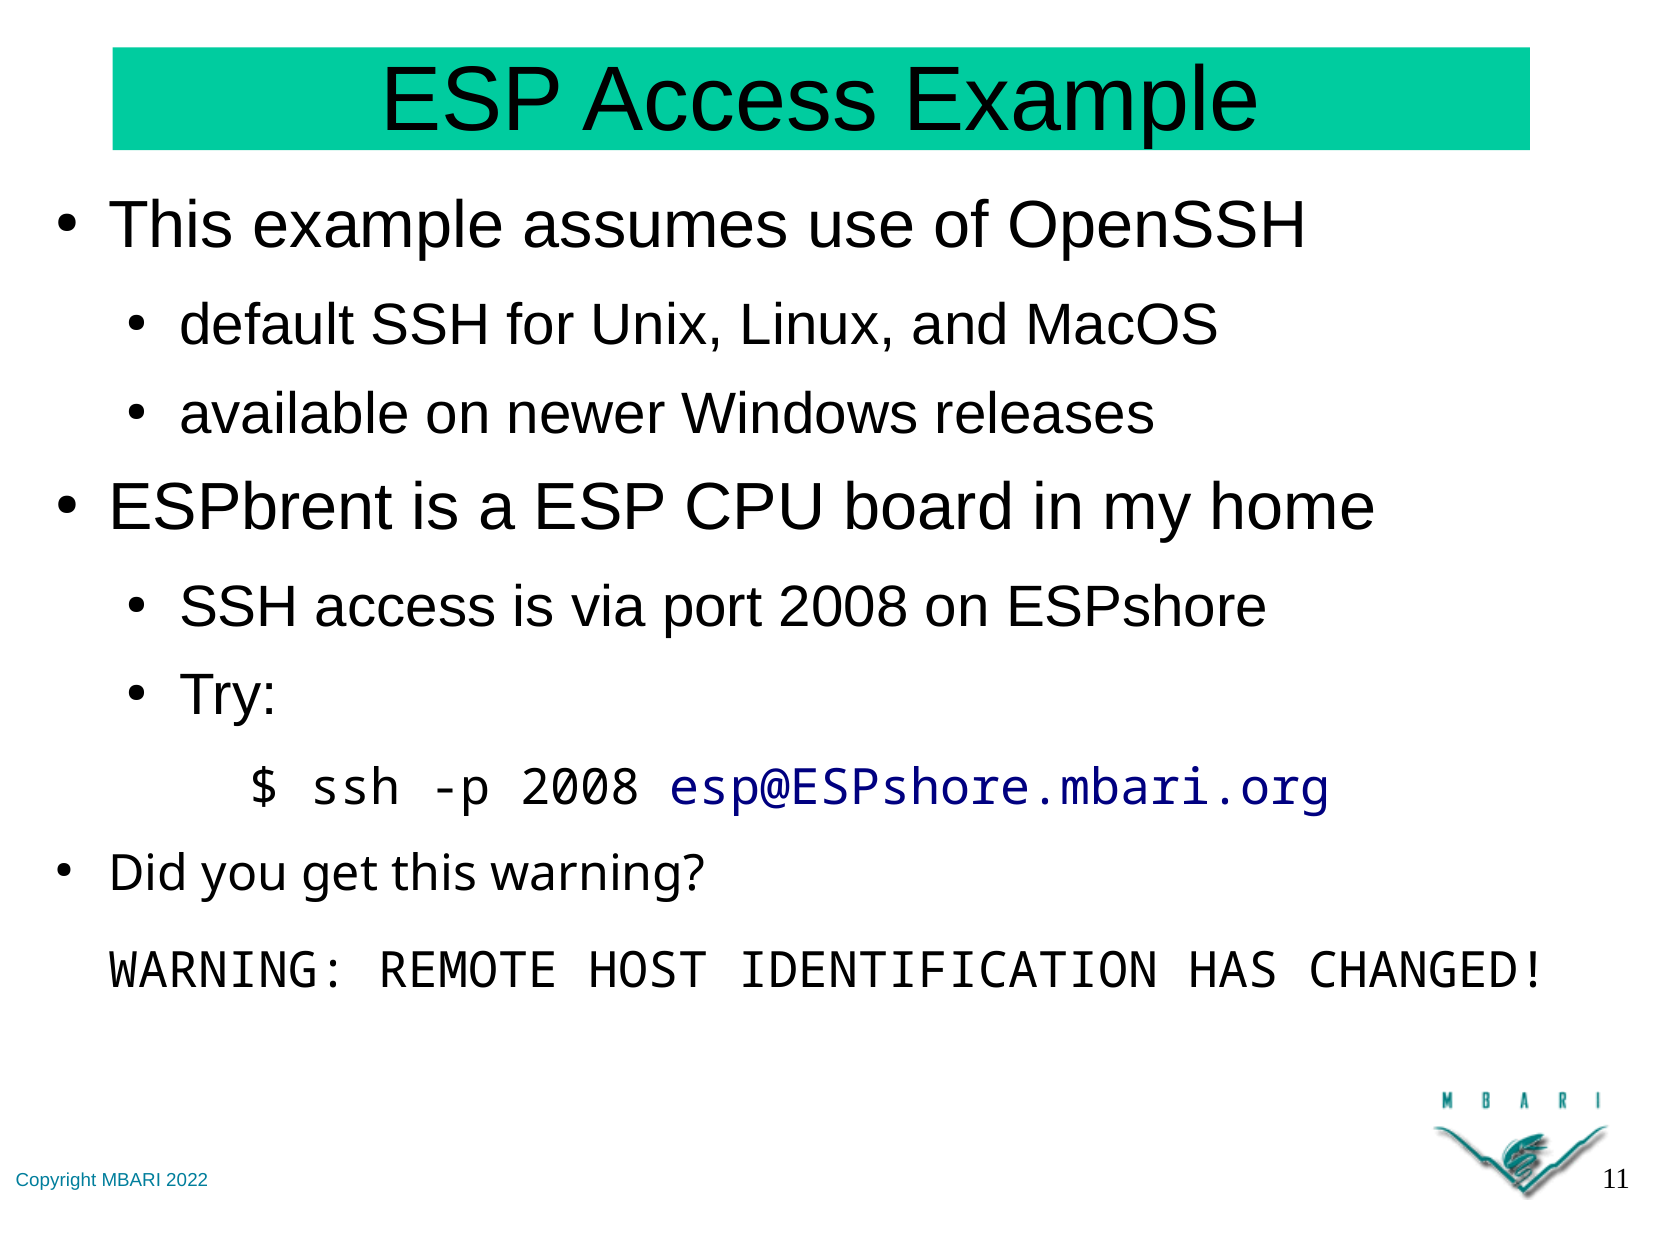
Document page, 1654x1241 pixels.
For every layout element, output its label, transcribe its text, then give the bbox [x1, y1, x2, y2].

list This example assumes use of OpenSSH default SSH for Unix, Linux, and MacOS available on newer Windows releases ESPbrent is a ESP CPU board in my home SSH access is via port 2008 on ESPshore Try: $ ssh -p 2008 esp@ESPshore.mbari.org Did you get this warning? WARNING: REMOTE HOST IDENTIFICATION HAS CHANGED! [37, 187, 1613, 1126]
title ESP Access Example [112, 47, 1530, 151]
picture [1426, 1126, 1613, 1200]
